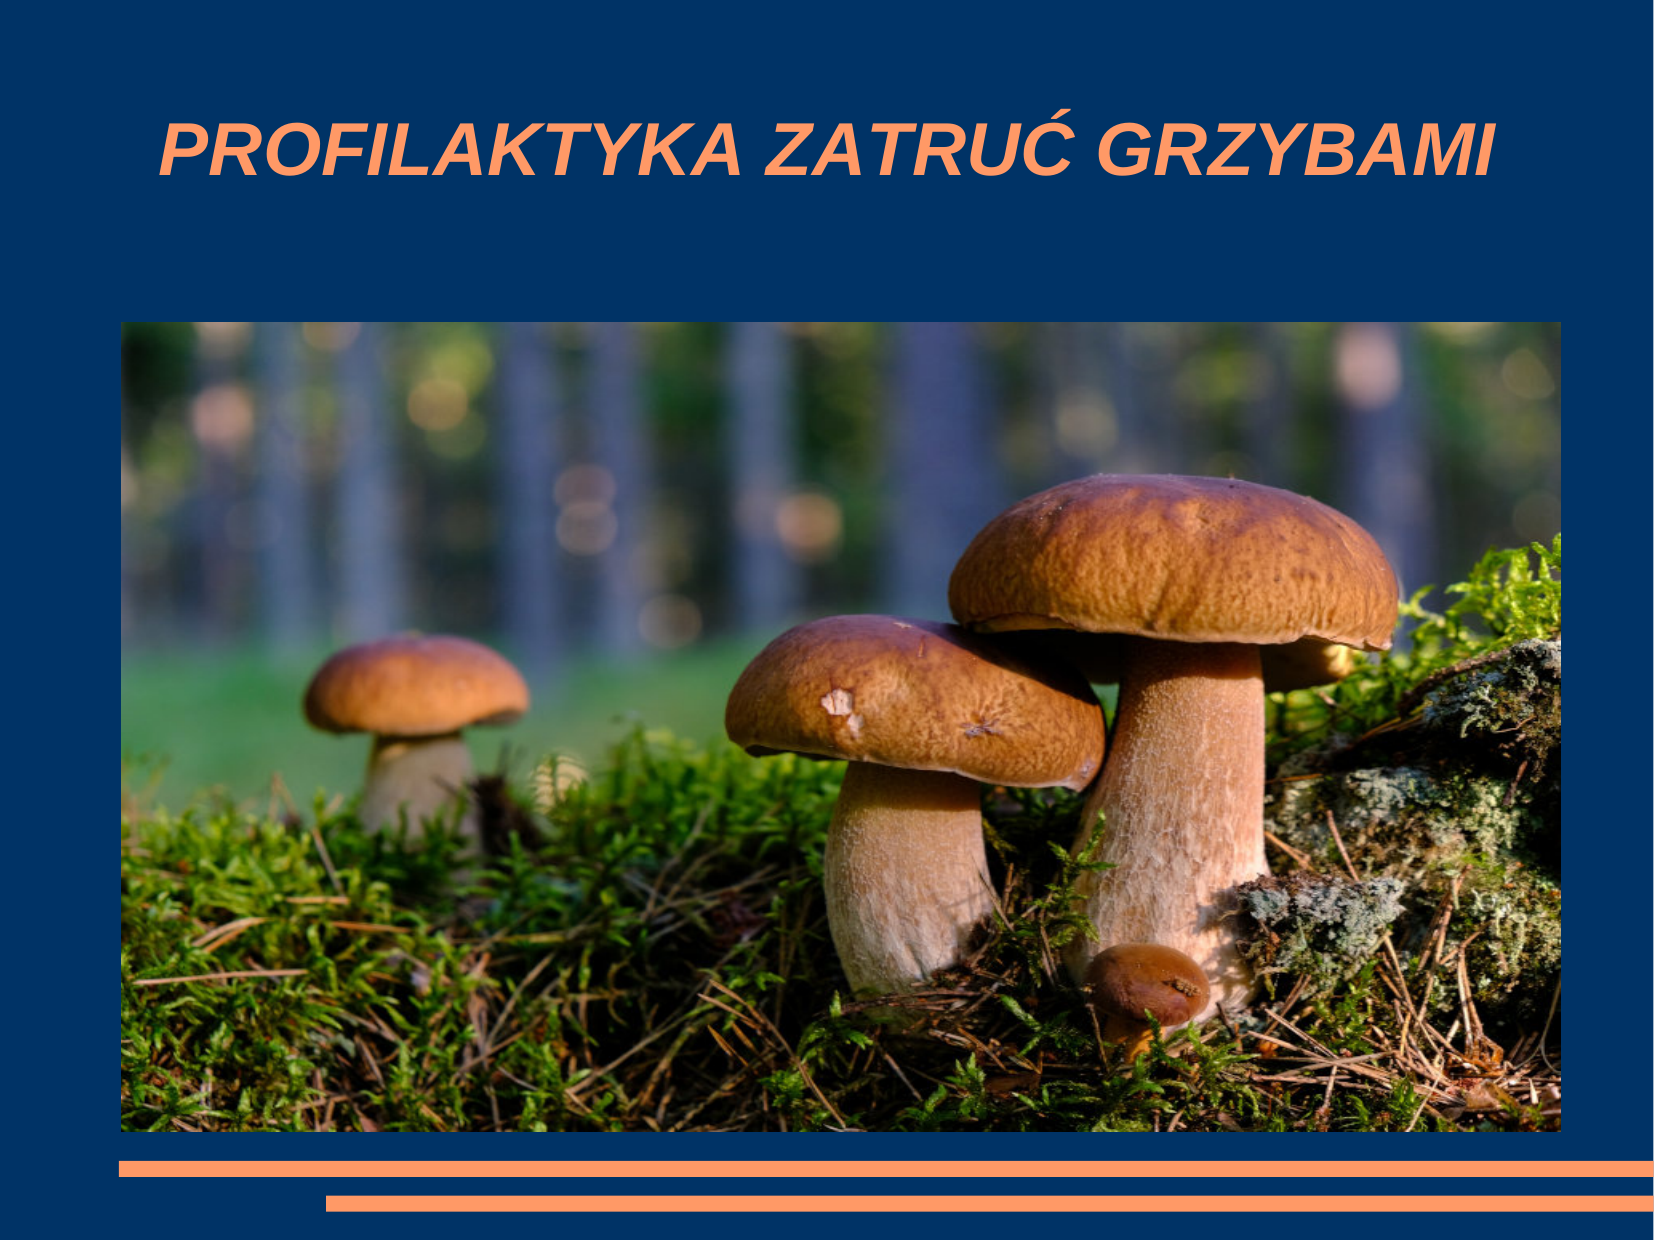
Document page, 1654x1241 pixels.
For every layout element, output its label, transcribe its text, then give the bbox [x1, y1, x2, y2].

title PROFILAKTYKA ZATRUĆ GRZYBAMI [121, 46, 1534, 254]
picture [121, 322, 1561, 1132]
